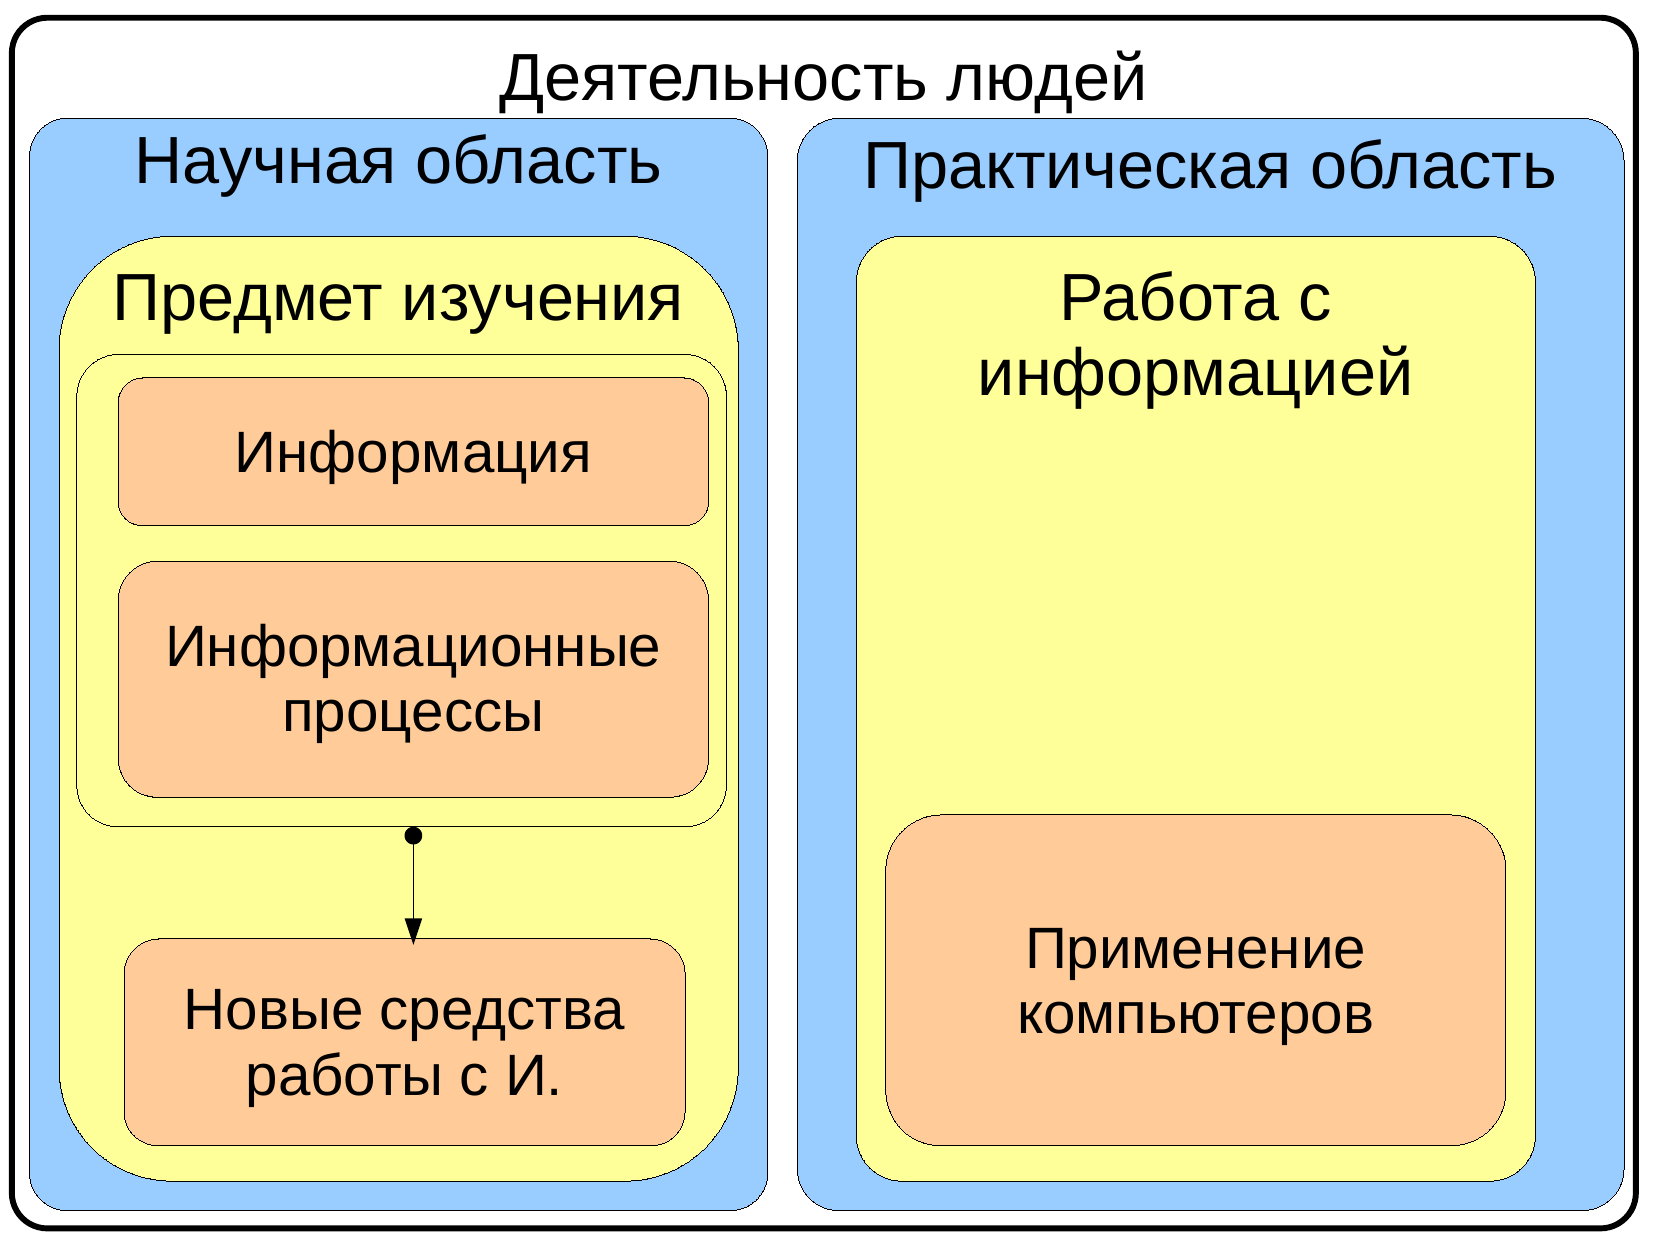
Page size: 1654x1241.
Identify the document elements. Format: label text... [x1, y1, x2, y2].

text_box [76, 354, 727, 827]
text_box Применение компьютеров [885, 814, 1506, 1146]
text_box Научная область [29, 118, 768, 1211]
text_box Практическая область [797, 118, 1625, 1211]
text_box Работа с информацией [856, 236, 1536, 1182]
text_box Новые средства работы с И. [124, 938, 686, 1146]
text_box Предмет изучения [59, 236, 739, 1182]
text_box Деятельность людей [11, 17, 1636, 1229]
